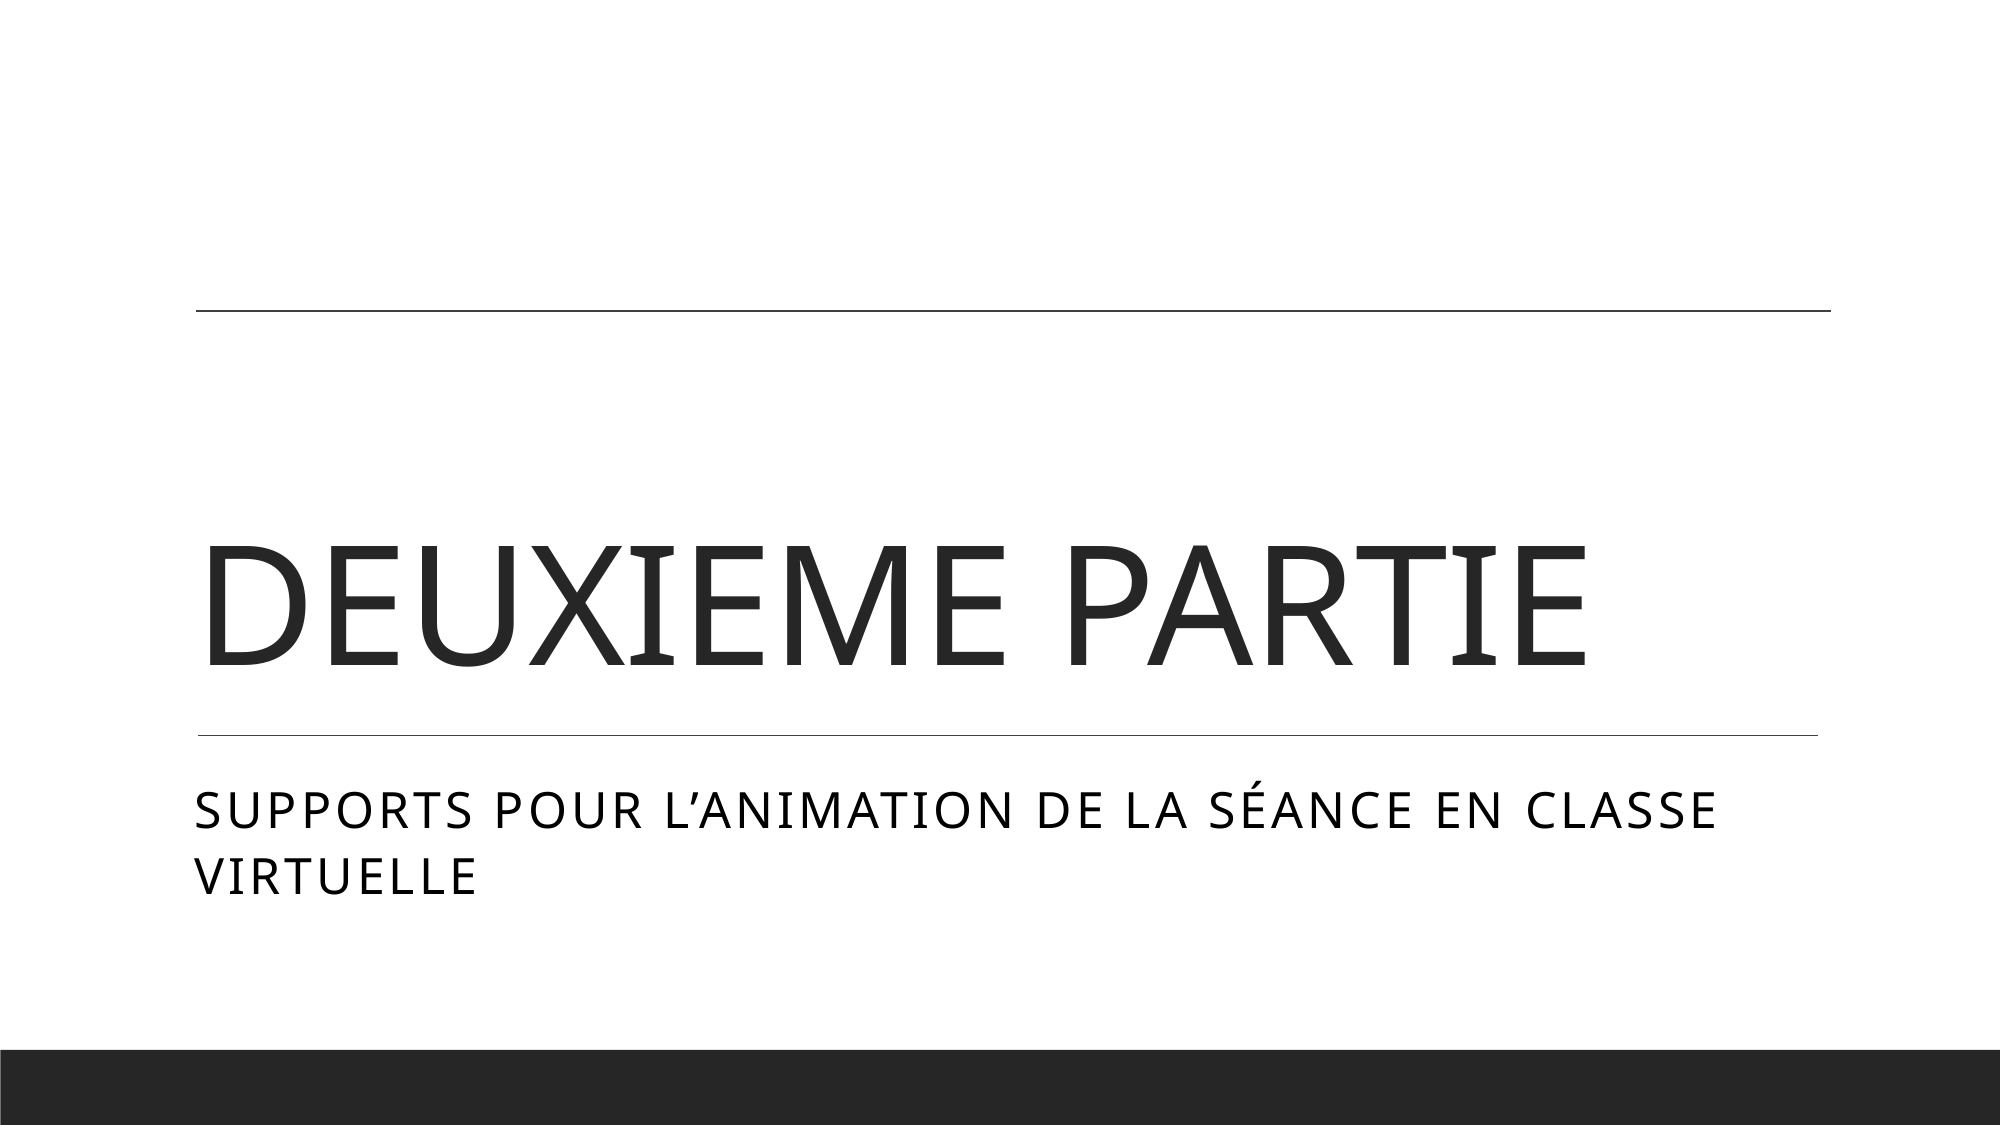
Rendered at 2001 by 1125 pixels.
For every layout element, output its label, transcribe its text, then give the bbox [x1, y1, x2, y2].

text_box Supports pour l’animation de la séance en classe virtuelle [179, 765, 1830, 953]
text_box DEUXIEME PARTIE [179, 124, 1830, 710]
